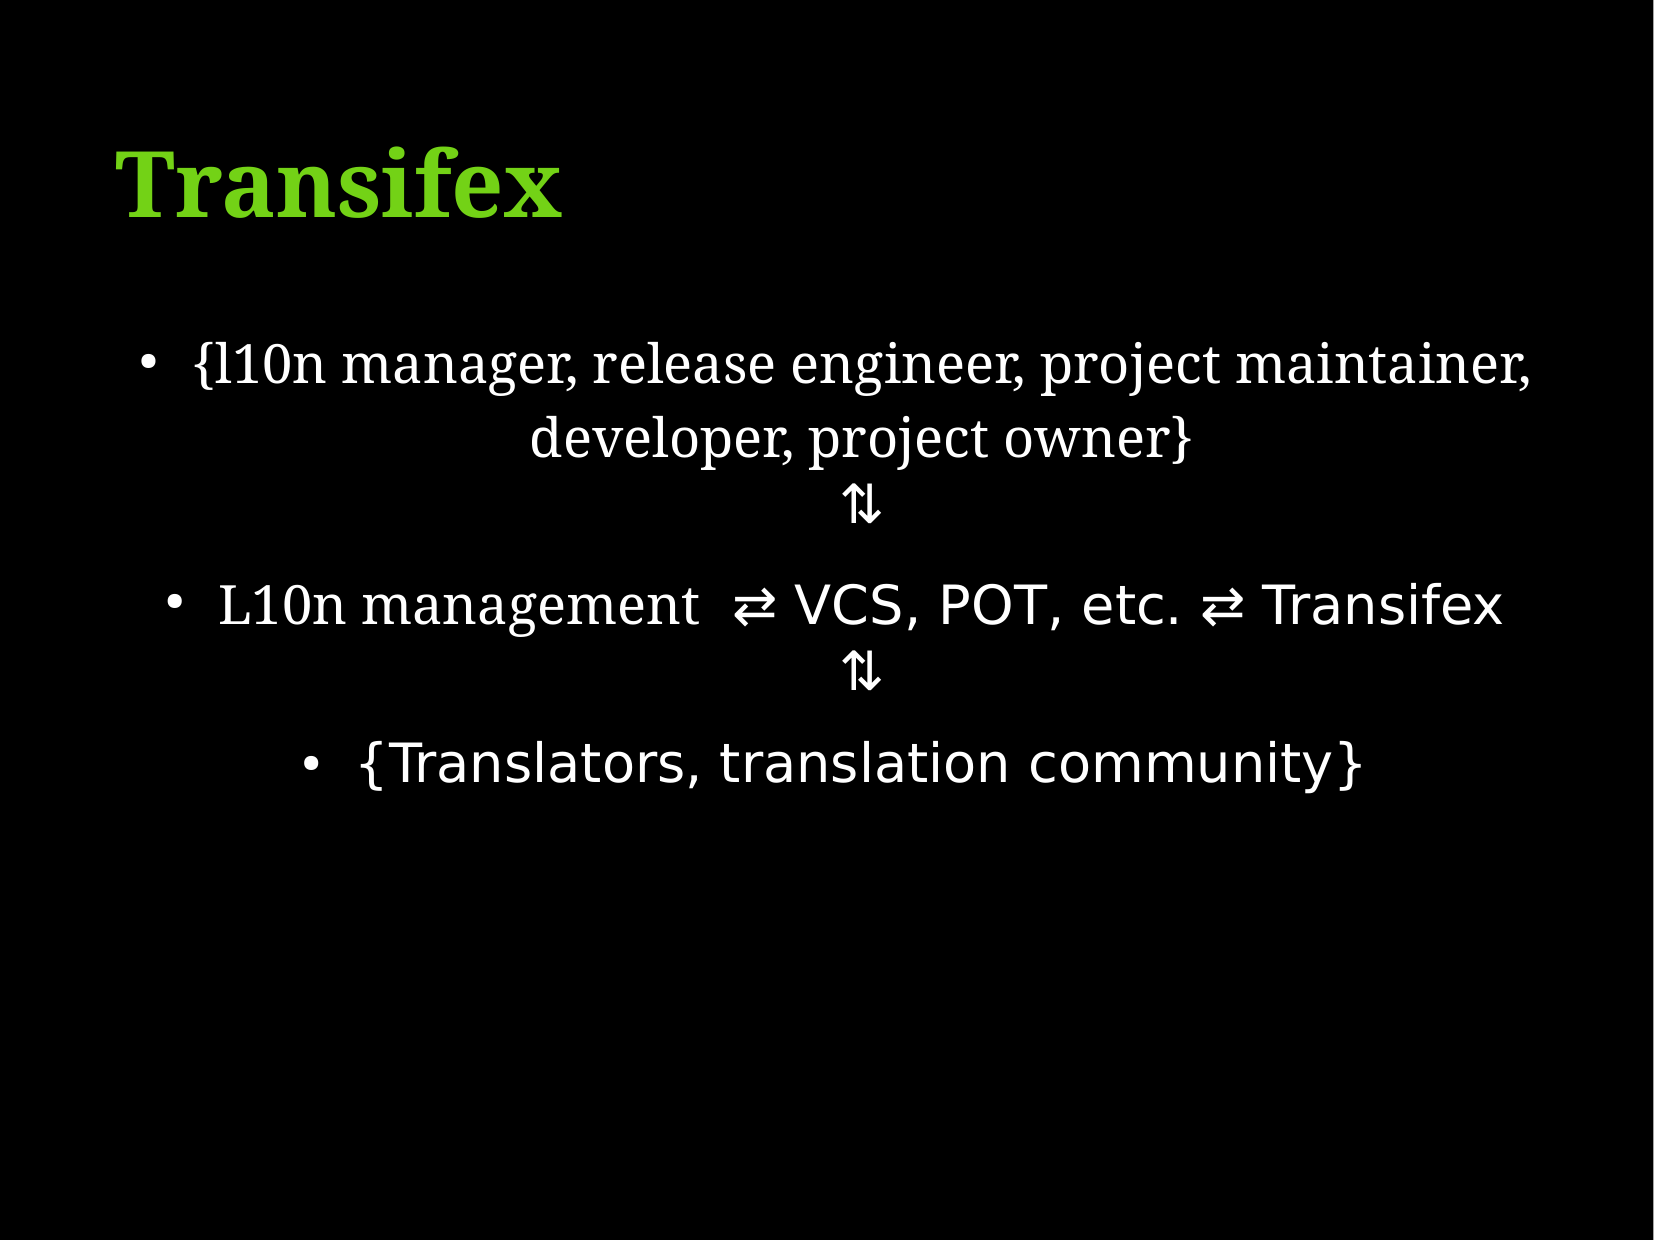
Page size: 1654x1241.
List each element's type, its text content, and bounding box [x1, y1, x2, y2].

title Transifex [115, 78, 1539, 287]
list {l10n manager, release engineer, project maintainer, developer, project owner} ⇅ L10n management ⇄ VCS, POT, etc. ⇄ Transifex ⇅ {Translators, translation community} [118, 325, 1536, 1145]
